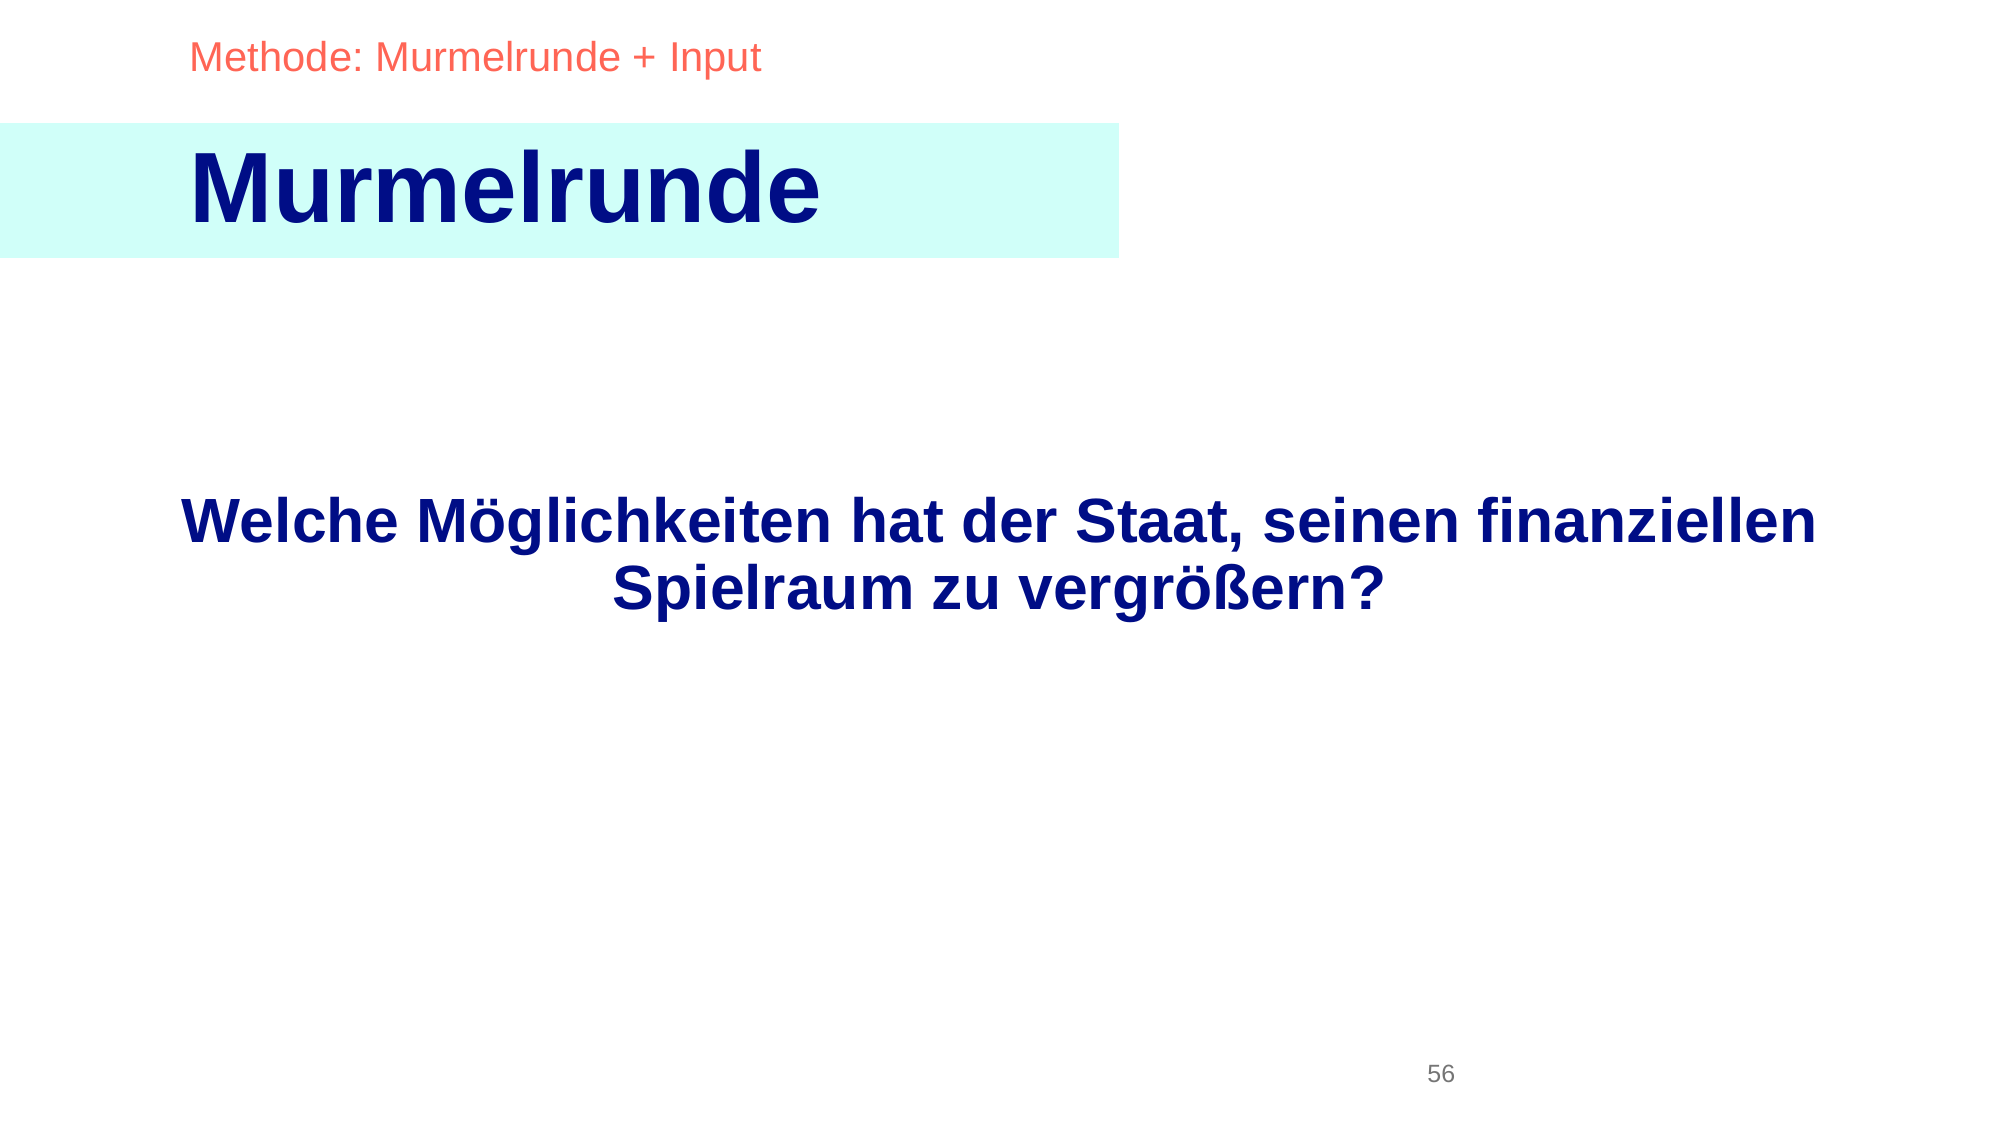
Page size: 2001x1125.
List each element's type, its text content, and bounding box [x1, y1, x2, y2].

list Welche Möglichkeiten hat der Staat, seinen finanziellen Spielraum zu vergrößern? [137, 480, 1863, 645]
list Methode: Murmelrunde + Input [137, 27, 1119, 107]
list Murmelrunde [137, 129, 1093, 258]
